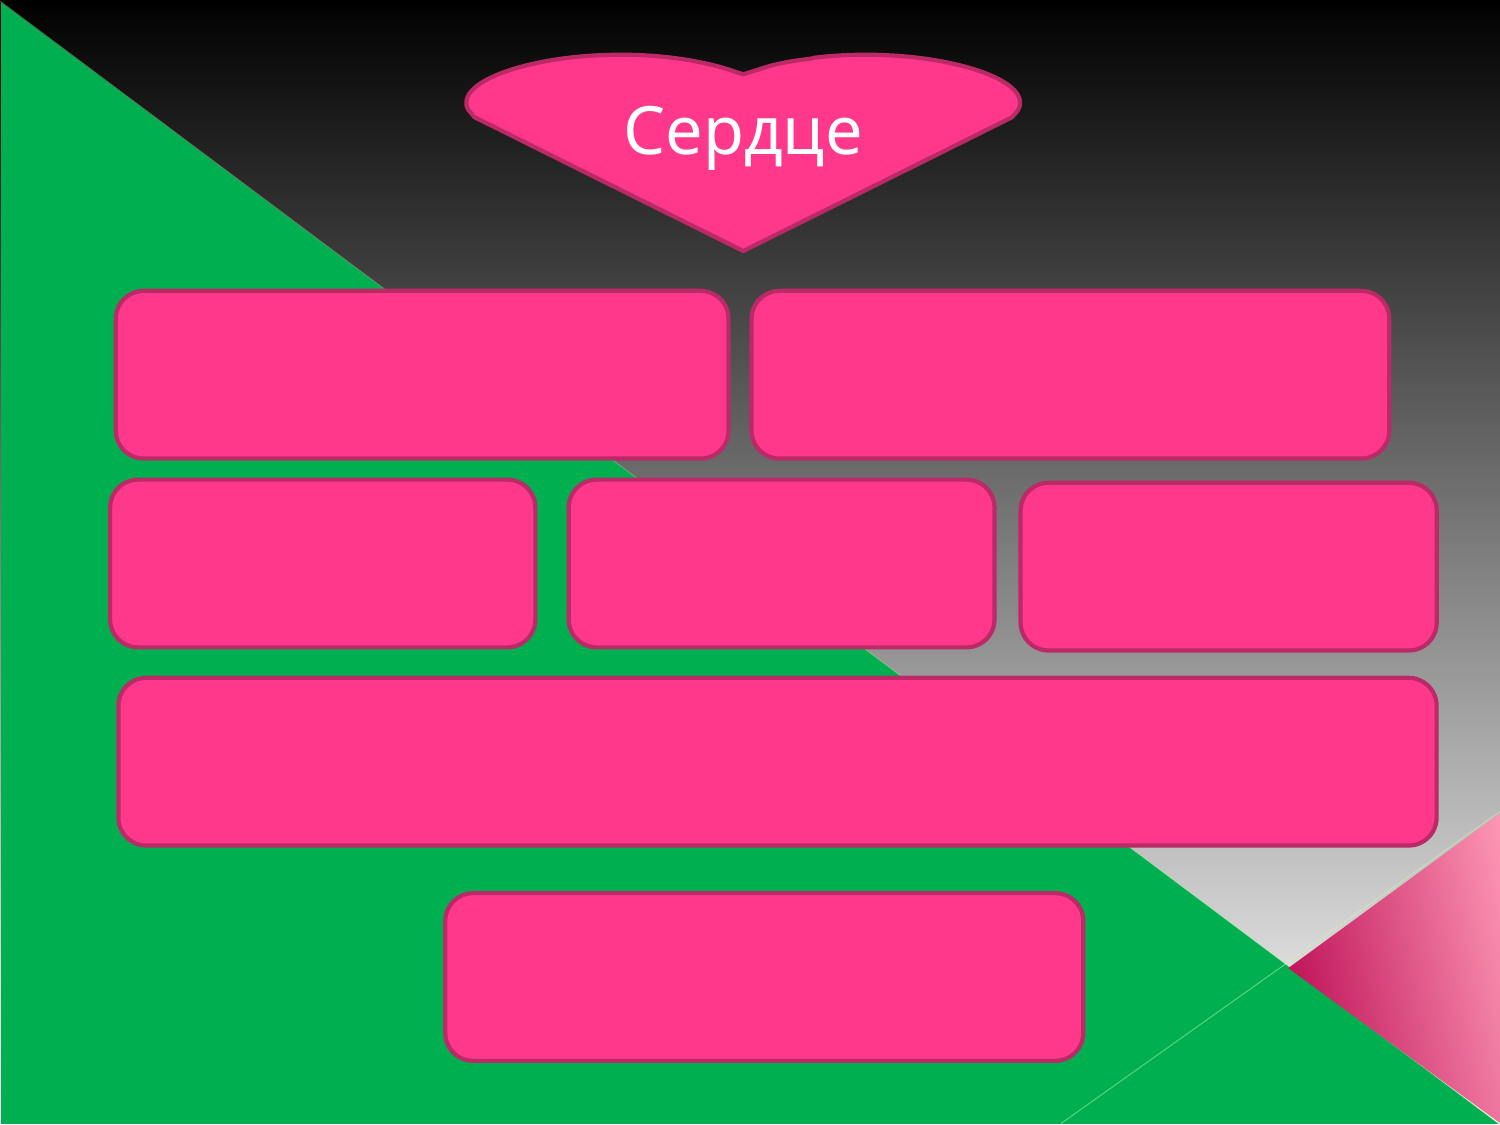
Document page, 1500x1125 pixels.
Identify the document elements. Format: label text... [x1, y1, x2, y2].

text_box [110, 479, 536, 648]
text_box Сердце [466, 54, 1021, 252]
text_box [118, 677, 1437, 846]
text_box [751, 290, 1390, 459]
text_box [1020, 482, 1437, 651]
text_box [115, 290, 729, 459]
text_box [568, 479, 995, 648]
text_box [445, 893, 1084, 1061]
